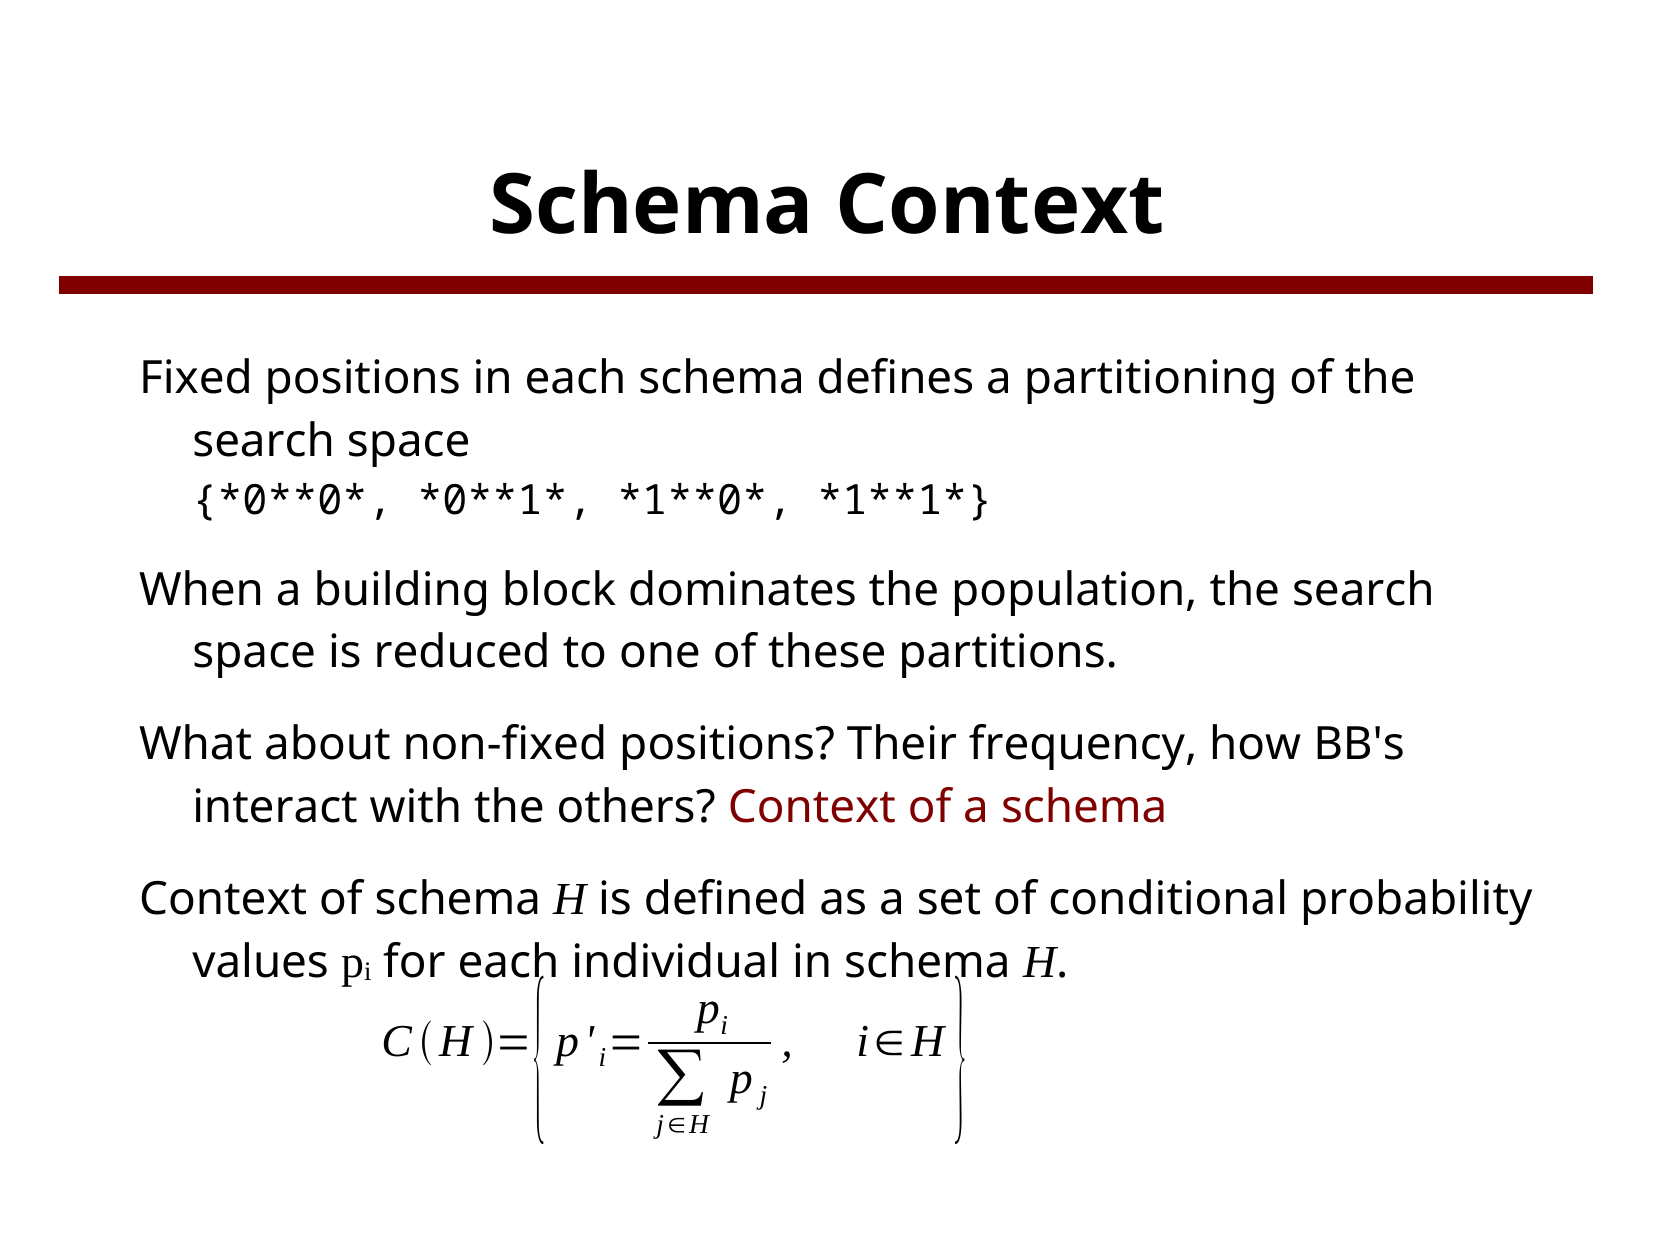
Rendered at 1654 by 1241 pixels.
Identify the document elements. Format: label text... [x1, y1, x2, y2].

title Schema Context [121, 102, 1534, 301]
chart [375, 975, 977, 1149]
list Fixed positions in each schema defines a partitioning of the search space {*0**0*, *0**1*, *1**0*, *1**1*} When a building block dominates the population, the search space is reduced to one of these partitions. What about non-fixed positions? Their frequency, how BB's interact with the others? Context of a schema Context of schema H is defined as a set of conditional probability values pi for each individual in schema H. [121, 344, 1534, 1127]
